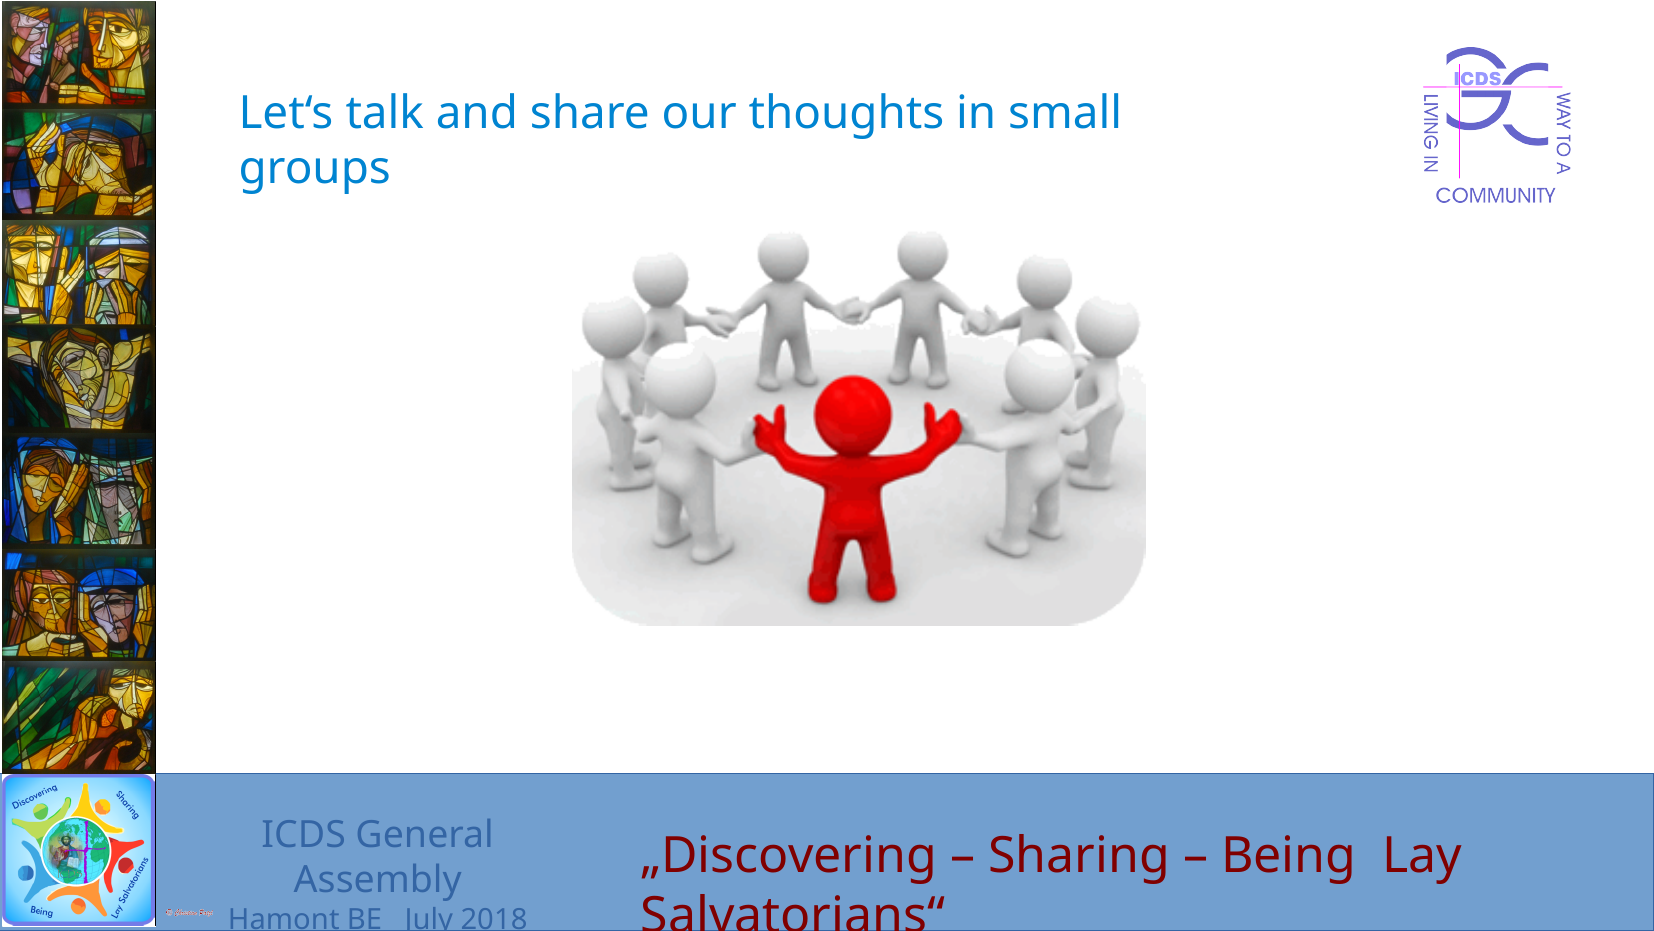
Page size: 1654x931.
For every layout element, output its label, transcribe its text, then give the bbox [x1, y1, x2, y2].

picture [0, 0, 158, 930]
text_box Let‘s talk and share our thoughts in small groups [223, 75, 1158, 147]
picture [572, 213, 1146, 626]
picture [166, 909, 213, 917]
picture [1421, 47, 1583, 203]
text_box „Discovering – Sharing – Being Lay Salvatorians“ [625, 814, 1607, 892]
